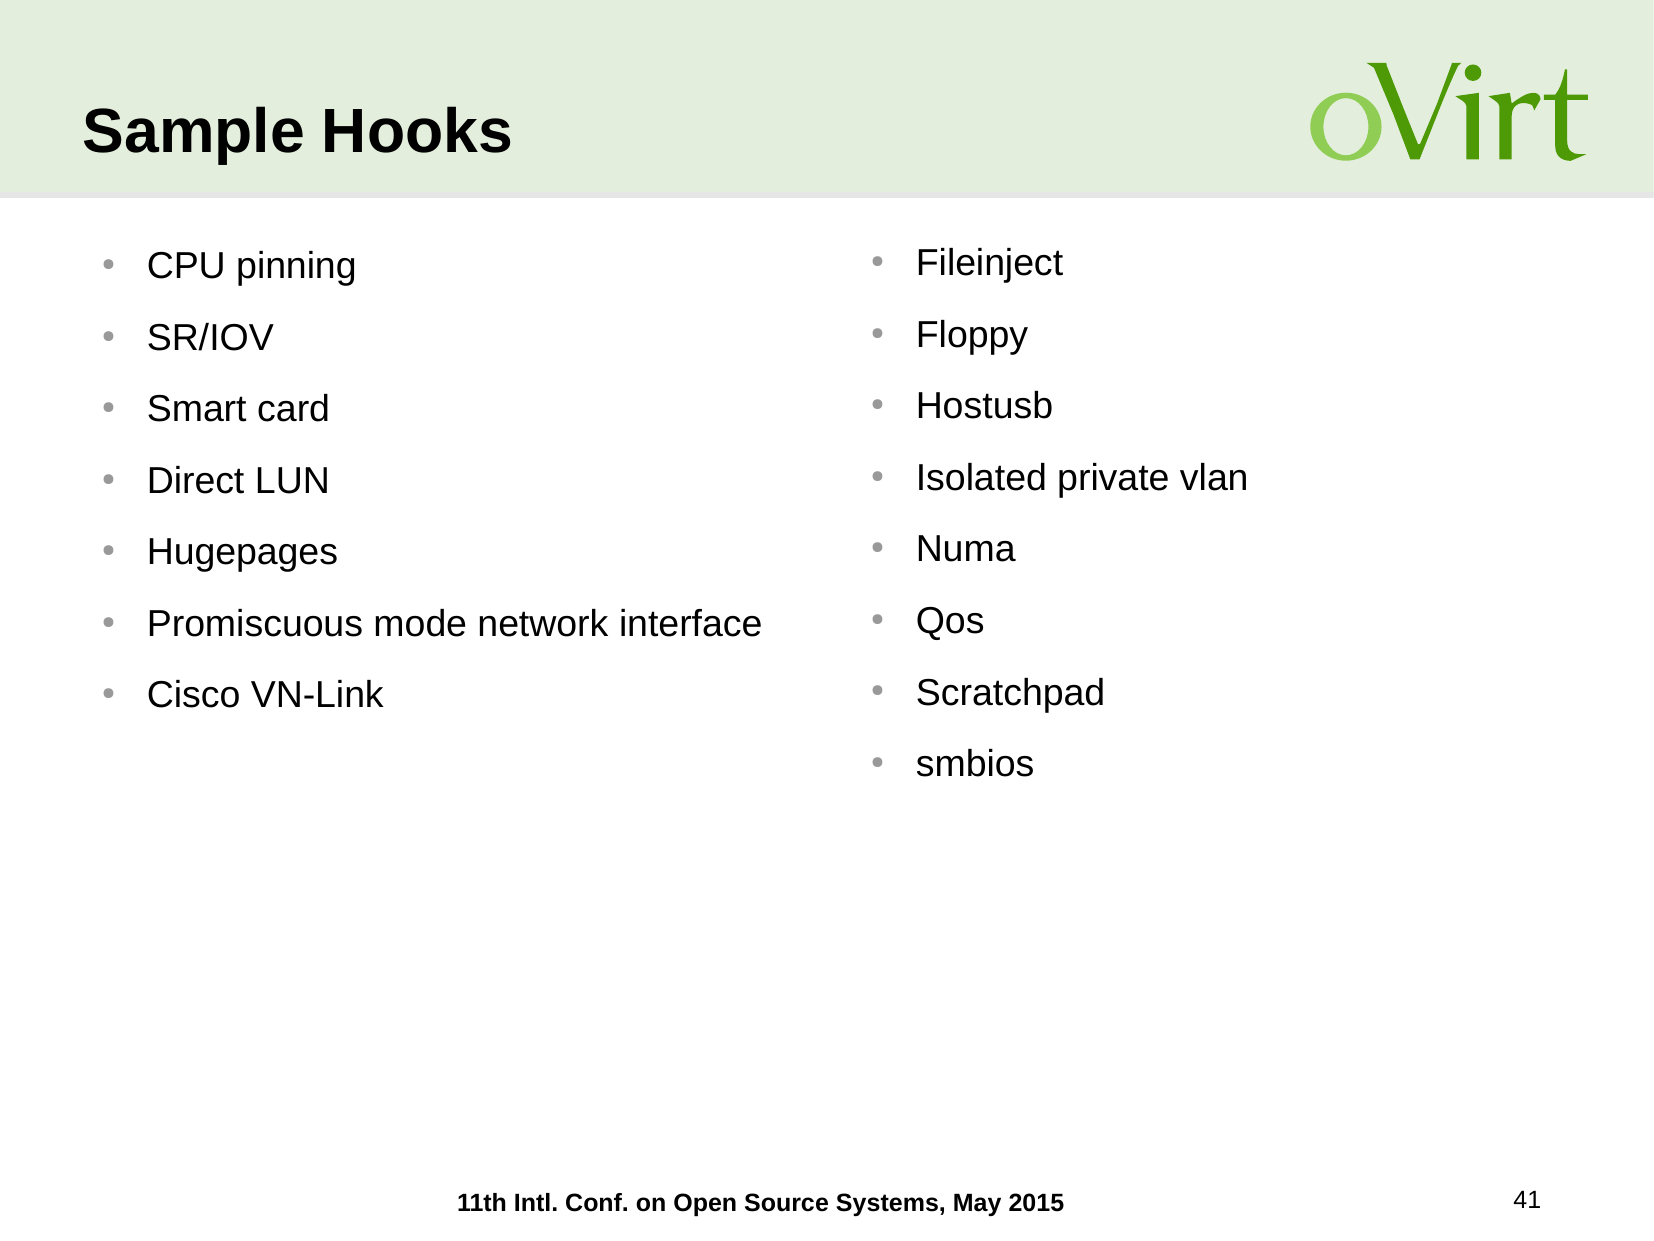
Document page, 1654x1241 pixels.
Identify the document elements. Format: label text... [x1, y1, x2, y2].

list Fileinject Floppy Hostusb Isolated private vlan Numa Qos Scratchpad smbios [855, 241, 1582, 932]
title Sample Hooks [82, 37, 1303, 226]
list CPU pinning SR/IOV Smart card Direct LUN Hugepages Promiscuous mode network interface Cisco VN-Link [86, 244, 814, 1039]
